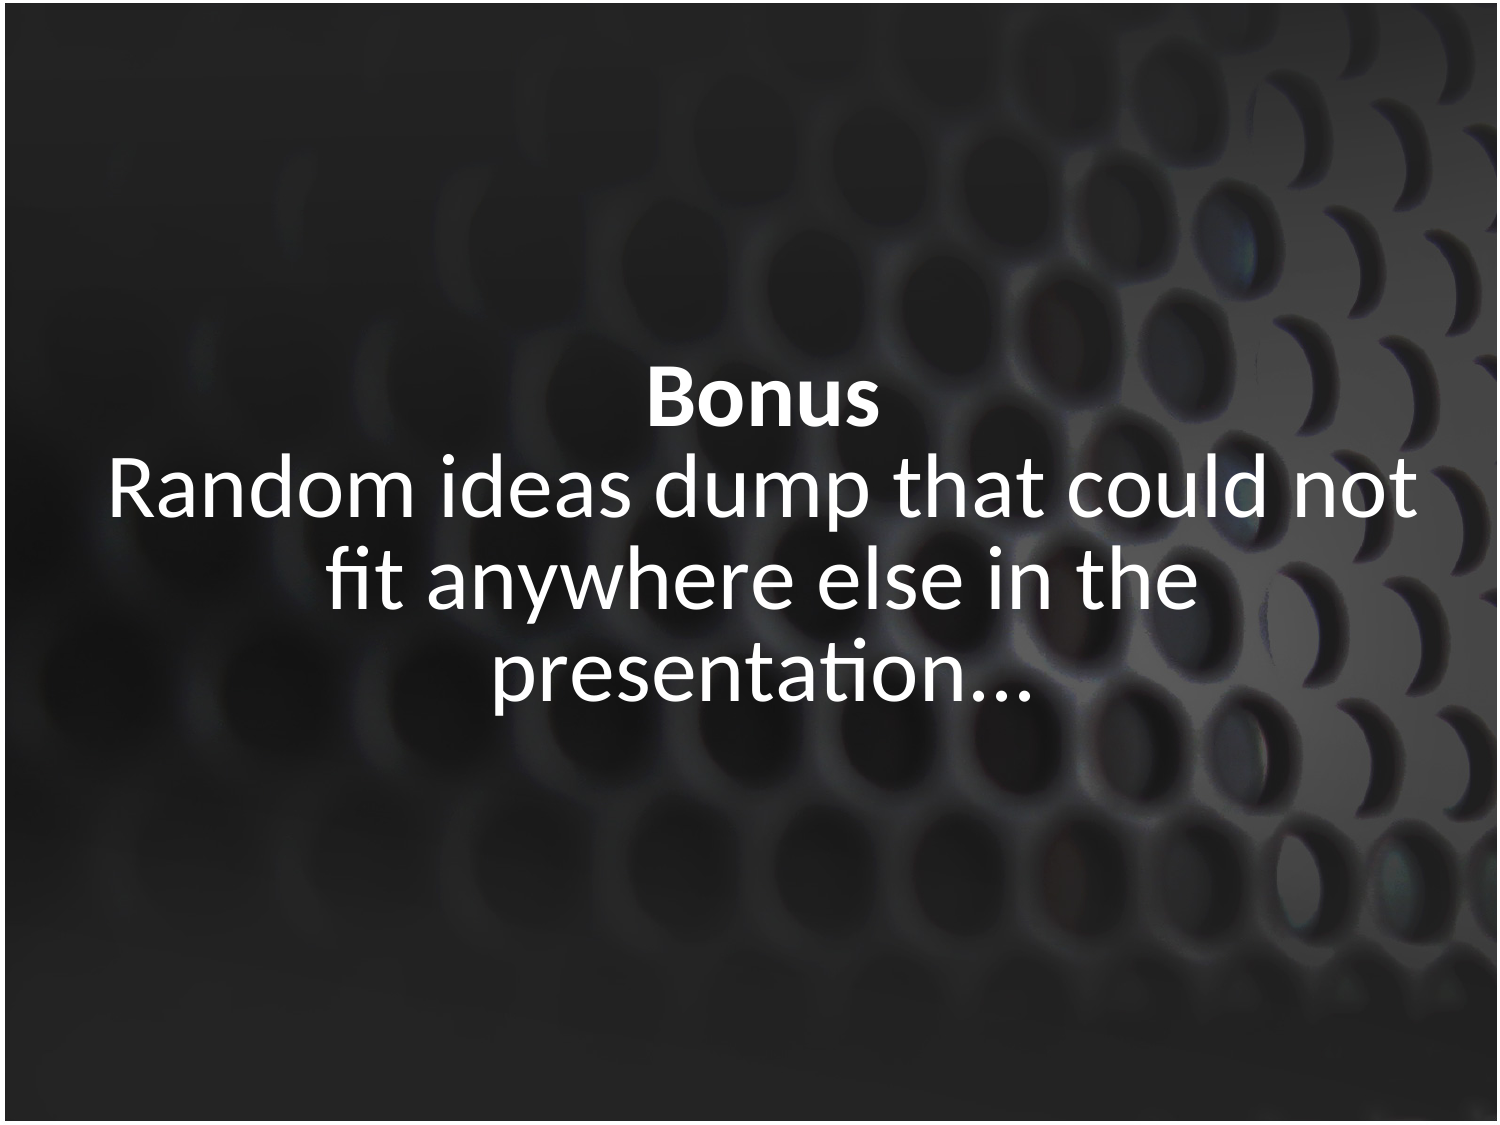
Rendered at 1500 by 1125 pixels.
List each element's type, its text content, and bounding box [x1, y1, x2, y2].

picture [0, 0, 1500, 1125]
title Bonus Random ideas dump that could not fit anywhere else in the presentation... [88, 309, 1439, 773]
